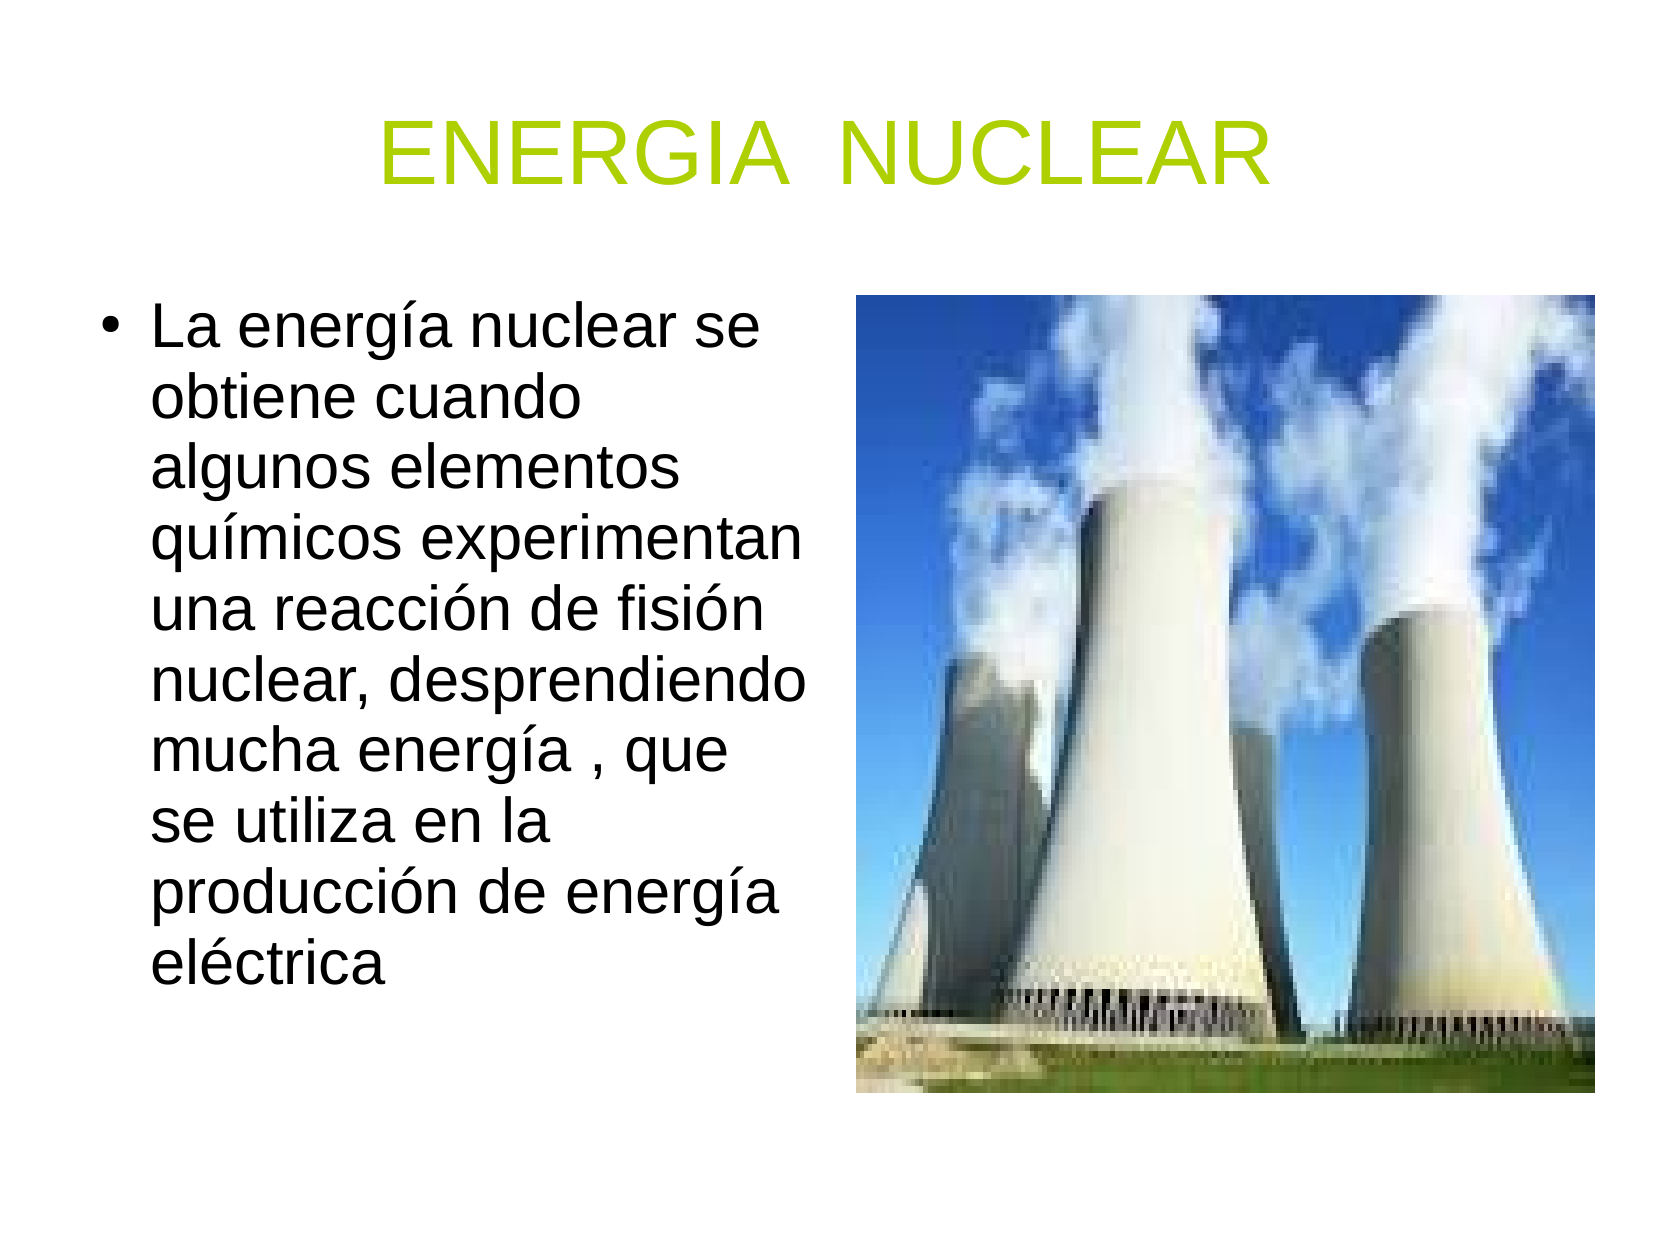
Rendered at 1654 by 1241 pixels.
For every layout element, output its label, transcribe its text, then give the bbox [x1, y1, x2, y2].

picture [856, 295, 1595, 1093]
title ENERGIA NUCLEAR [82, 56, 1571, 250]
list La energía nuclear se obtiene cuando algunos elementos químicos experimentan una reacción de fisión nuclear, desprendiendo mucha energía , que se utiliza en la producción de energía eléctrica [82, 290, 809, 1109]
chart [845, 290, 1572, 1109]
